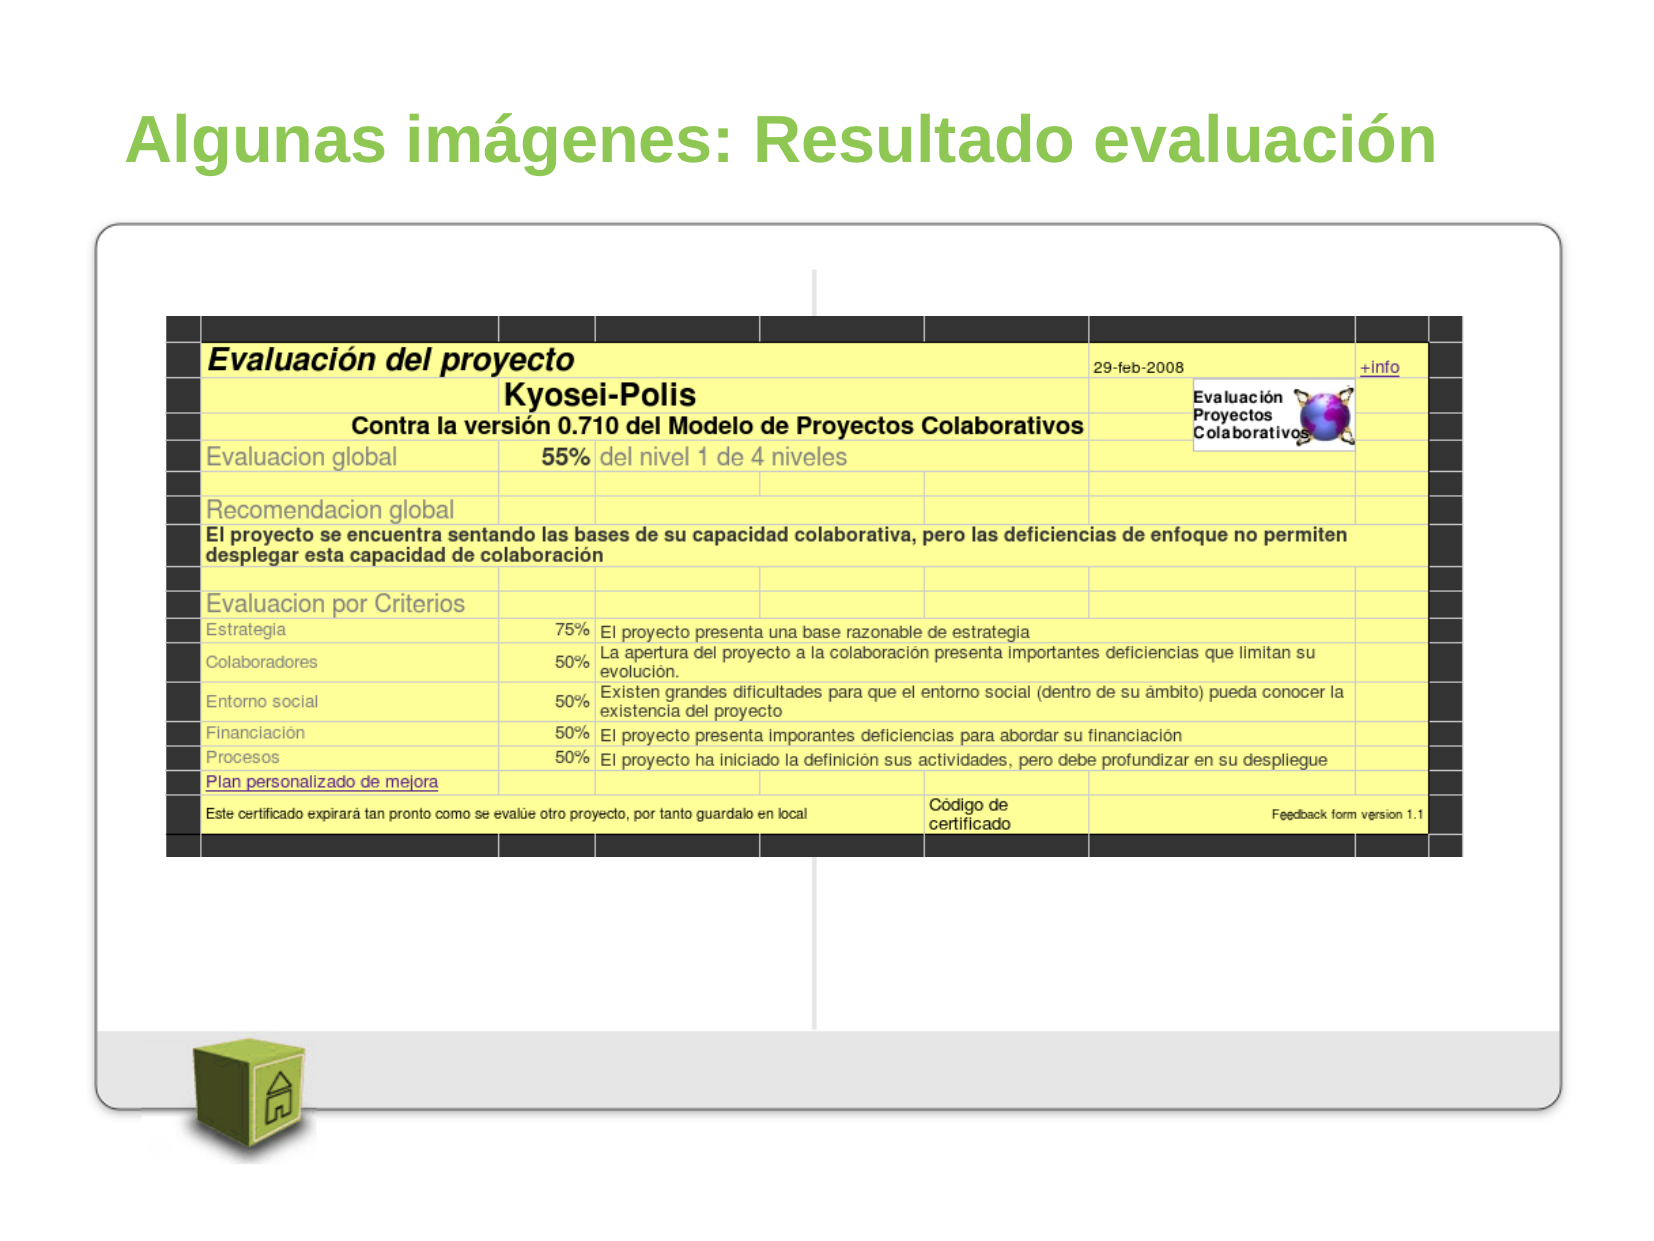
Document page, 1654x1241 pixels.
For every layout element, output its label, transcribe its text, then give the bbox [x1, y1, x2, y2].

text_box Algunas imágenes: Resultado evaluación [118, 84, 1565, 184]
picture [29, 29, 1630, 1230]
